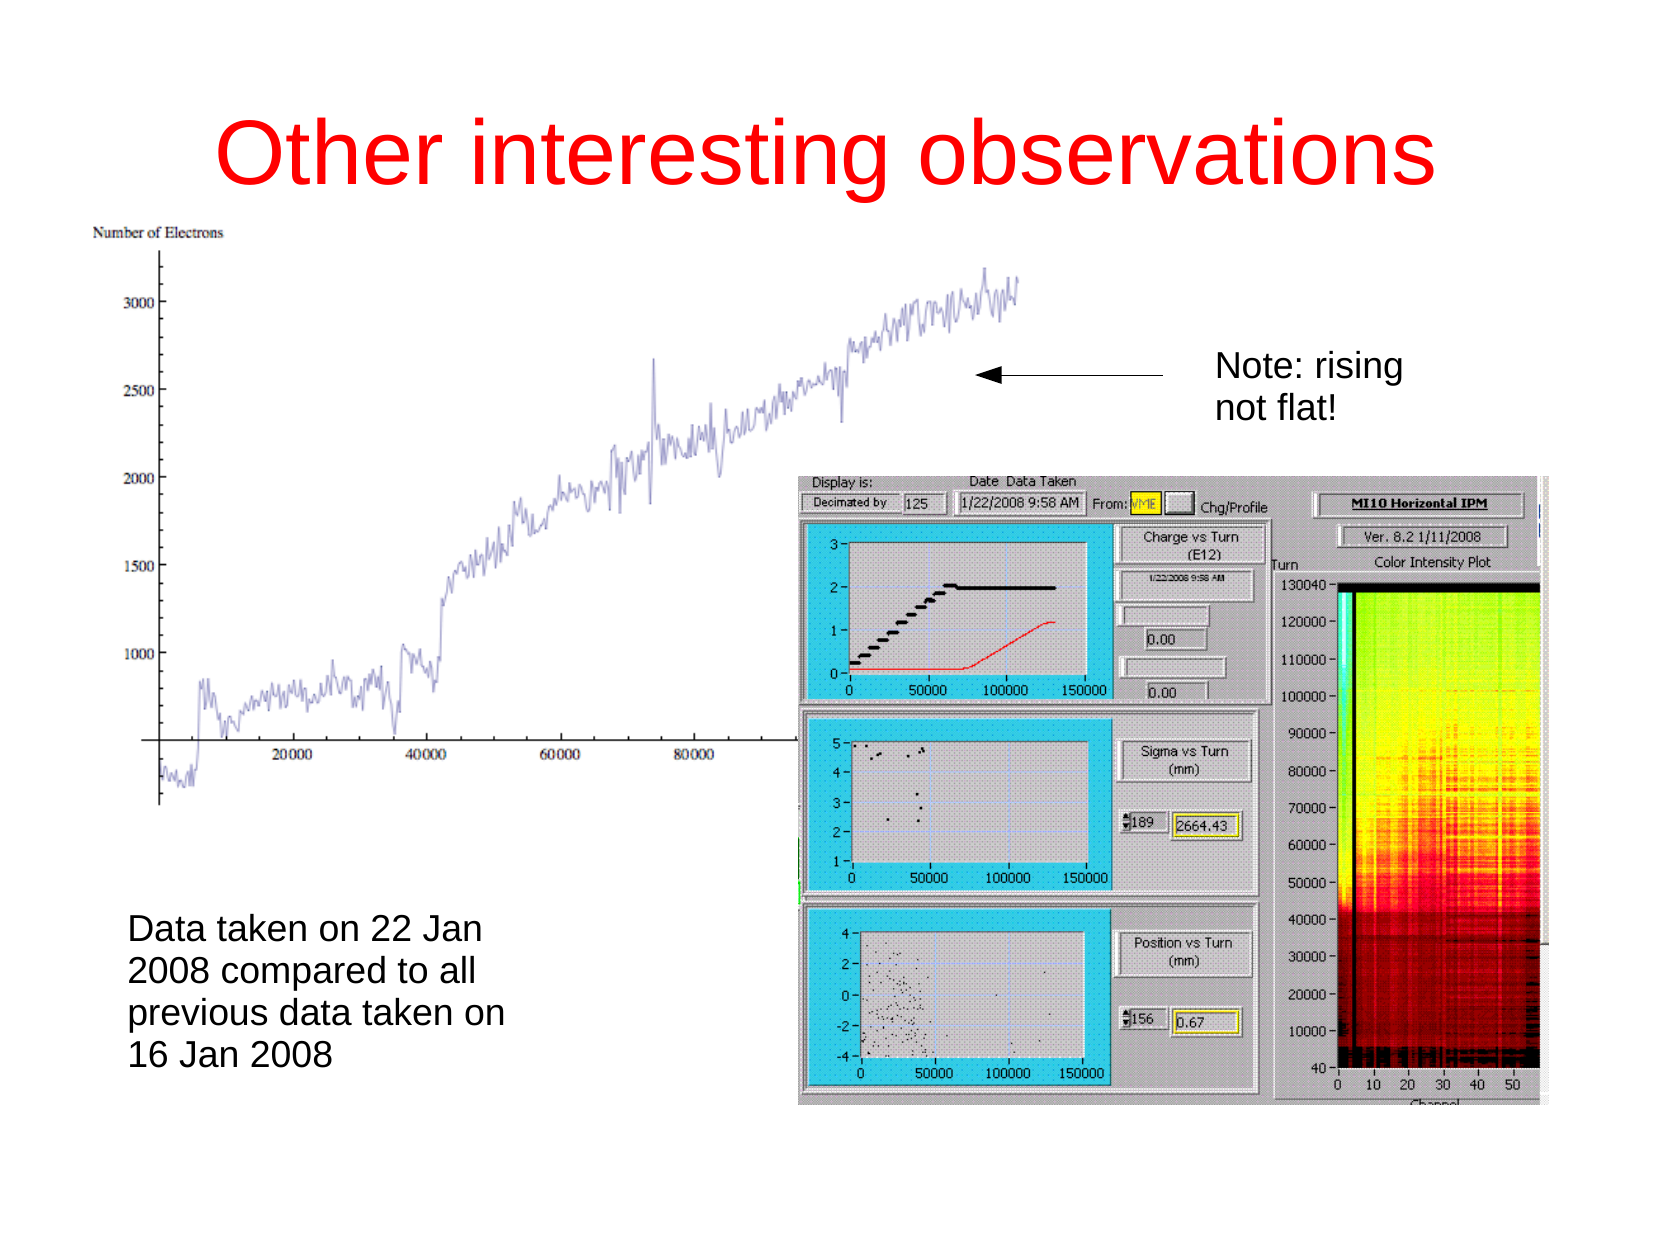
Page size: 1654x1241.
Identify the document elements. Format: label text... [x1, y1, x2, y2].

text_box Data taken on 22 Jan 2008 compared to all previous data taken on 16 Jan 2008 [112, 900, 563, 1083]
text_box Note: rising not flat! [1200, 337, 1463, 437]
title Other interesting observations [82, 56, 1571, 250]
picture [93, 224, 1549, 1105]
